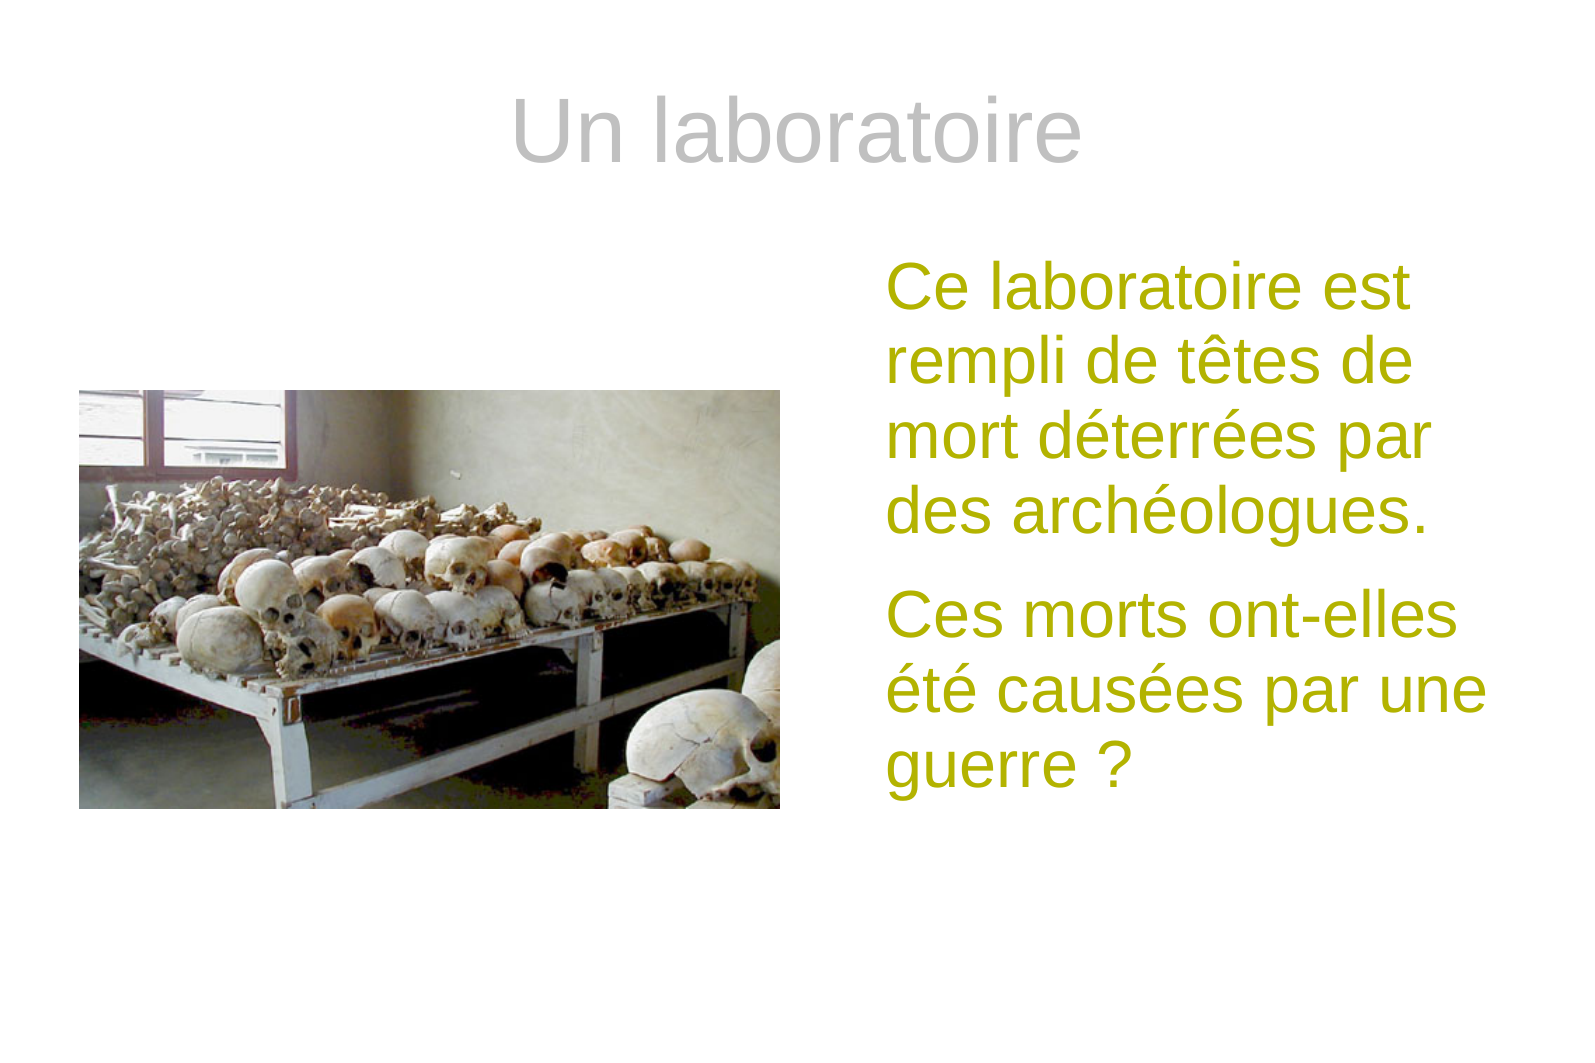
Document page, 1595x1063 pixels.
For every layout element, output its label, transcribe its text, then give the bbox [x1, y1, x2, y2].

title Un laboratoire [79, 49, 1515, 213]
picture [79, 390, 780, 809]
list Ce laboratoire est rempli de têtes de mort déterrées par des archéologues. Ces morts ont-elles été causées par une guerre ? [814, 248, 1516, 936]
